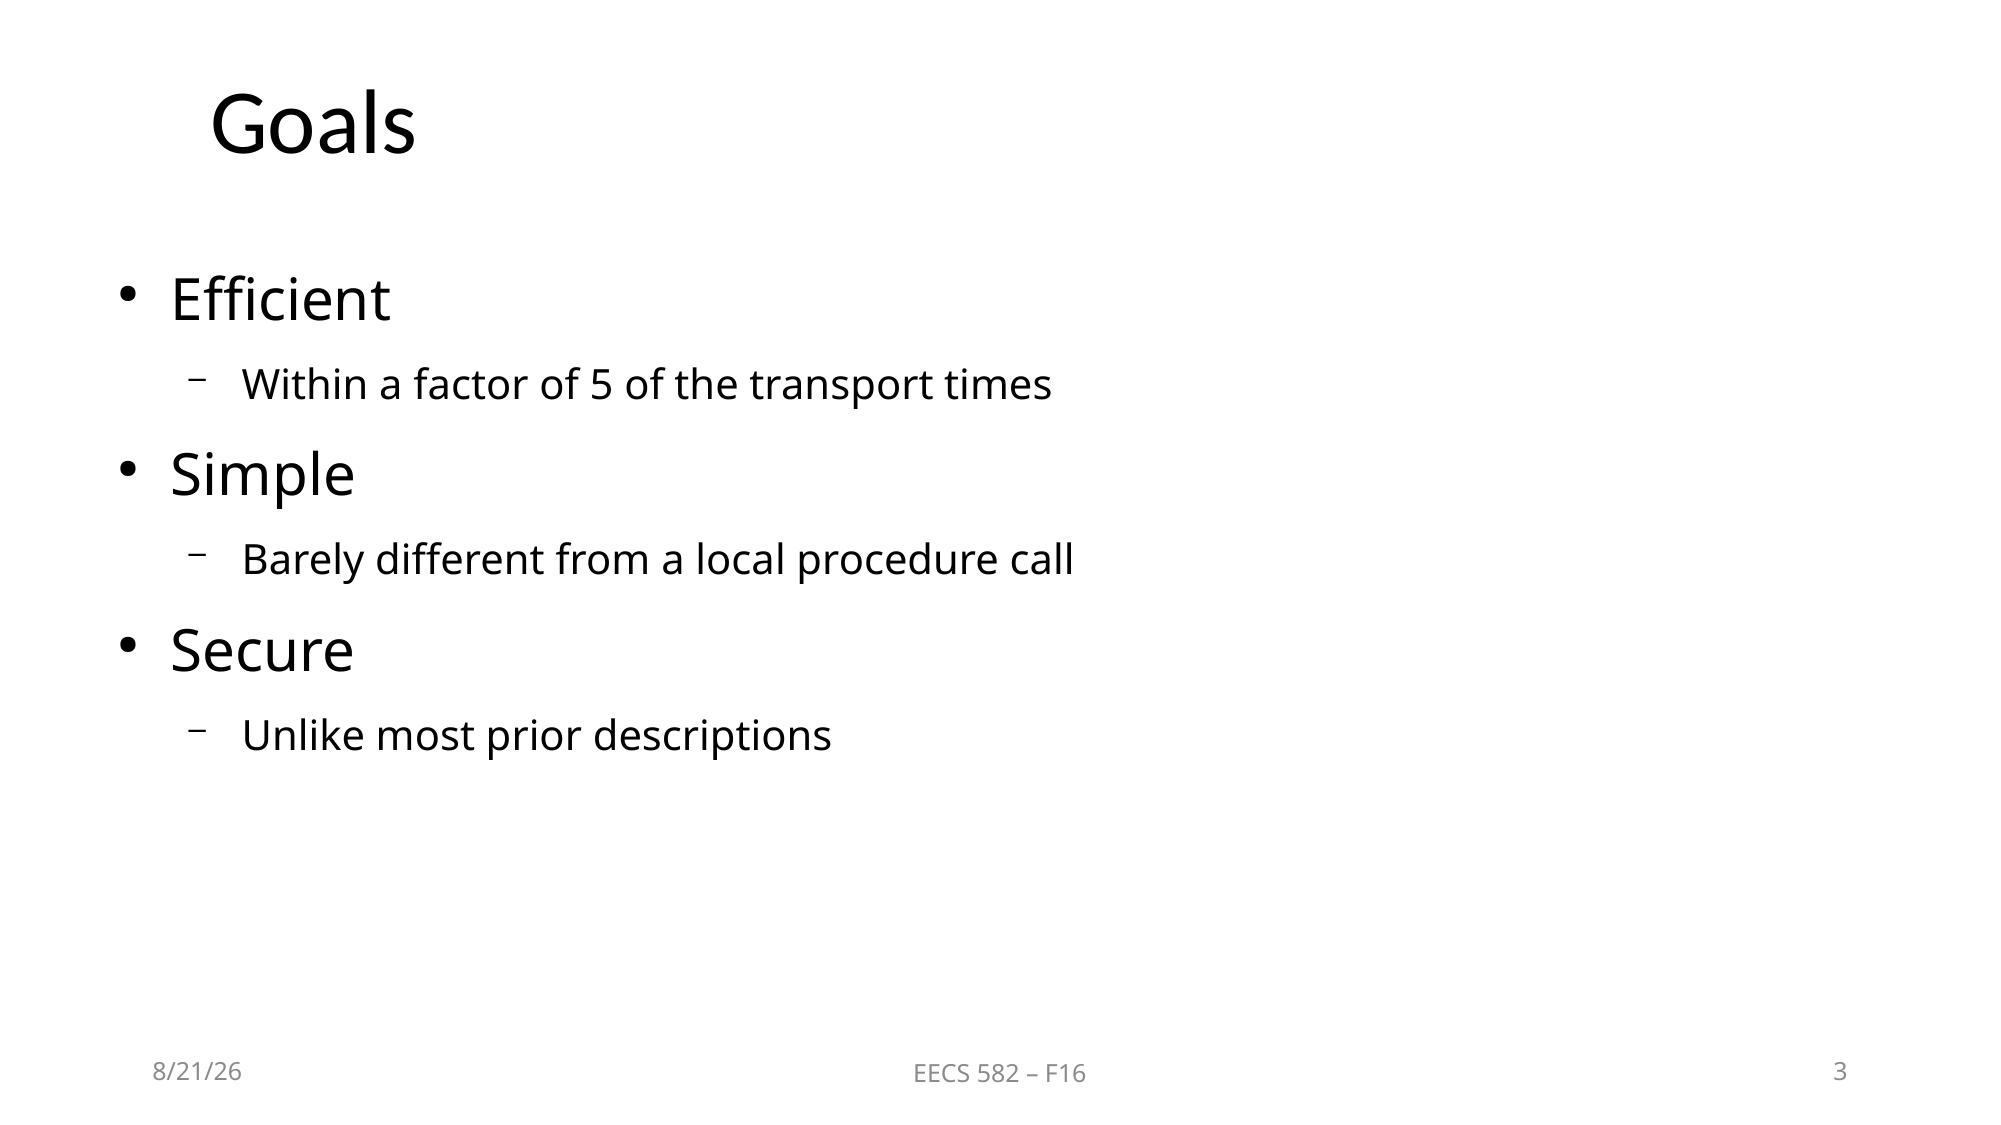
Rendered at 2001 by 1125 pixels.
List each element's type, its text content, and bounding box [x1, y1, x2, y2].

list Efficient Within a factor of 5 of the transport times Simple Barely different from a local procedure call Secure Unlike most prior descriptions [99, 263, 1900, 916]
title Goals [210, 0, 1710, 263]
